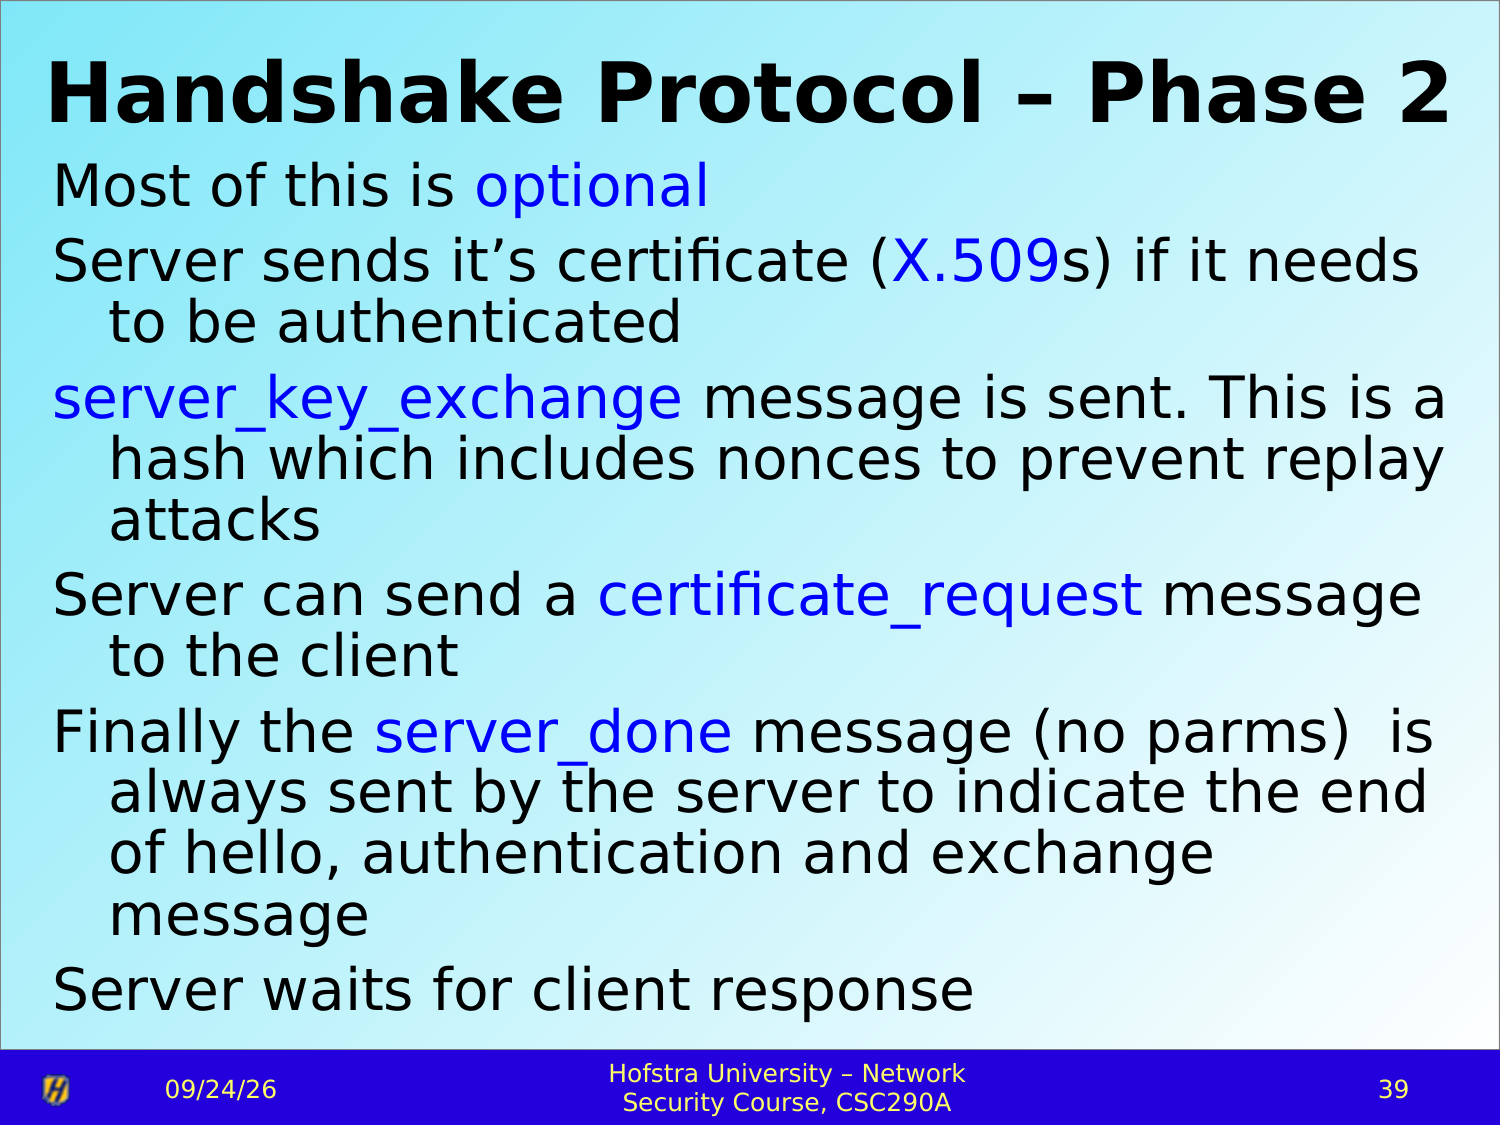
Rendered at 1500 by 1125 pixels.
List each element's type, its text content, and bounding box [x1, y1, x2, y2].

picture [37, 1072, 76, 1110]
list Most of this is optional Server sends it’s certificate (X.509s) if it needs to be authenticated server_key_exchange message is sent. This is a hash which includes nonces to prevent replay attacks Server can send a certificate_request message to the client Finally the server_done message (no parms) is always sent by the server to indicate the end of hello, authentication and exchange message Server waits for client response [37, 149, 1500, 1038]
title Handshake Protocol – Phase 2 [0, 37, 1500, 150]
